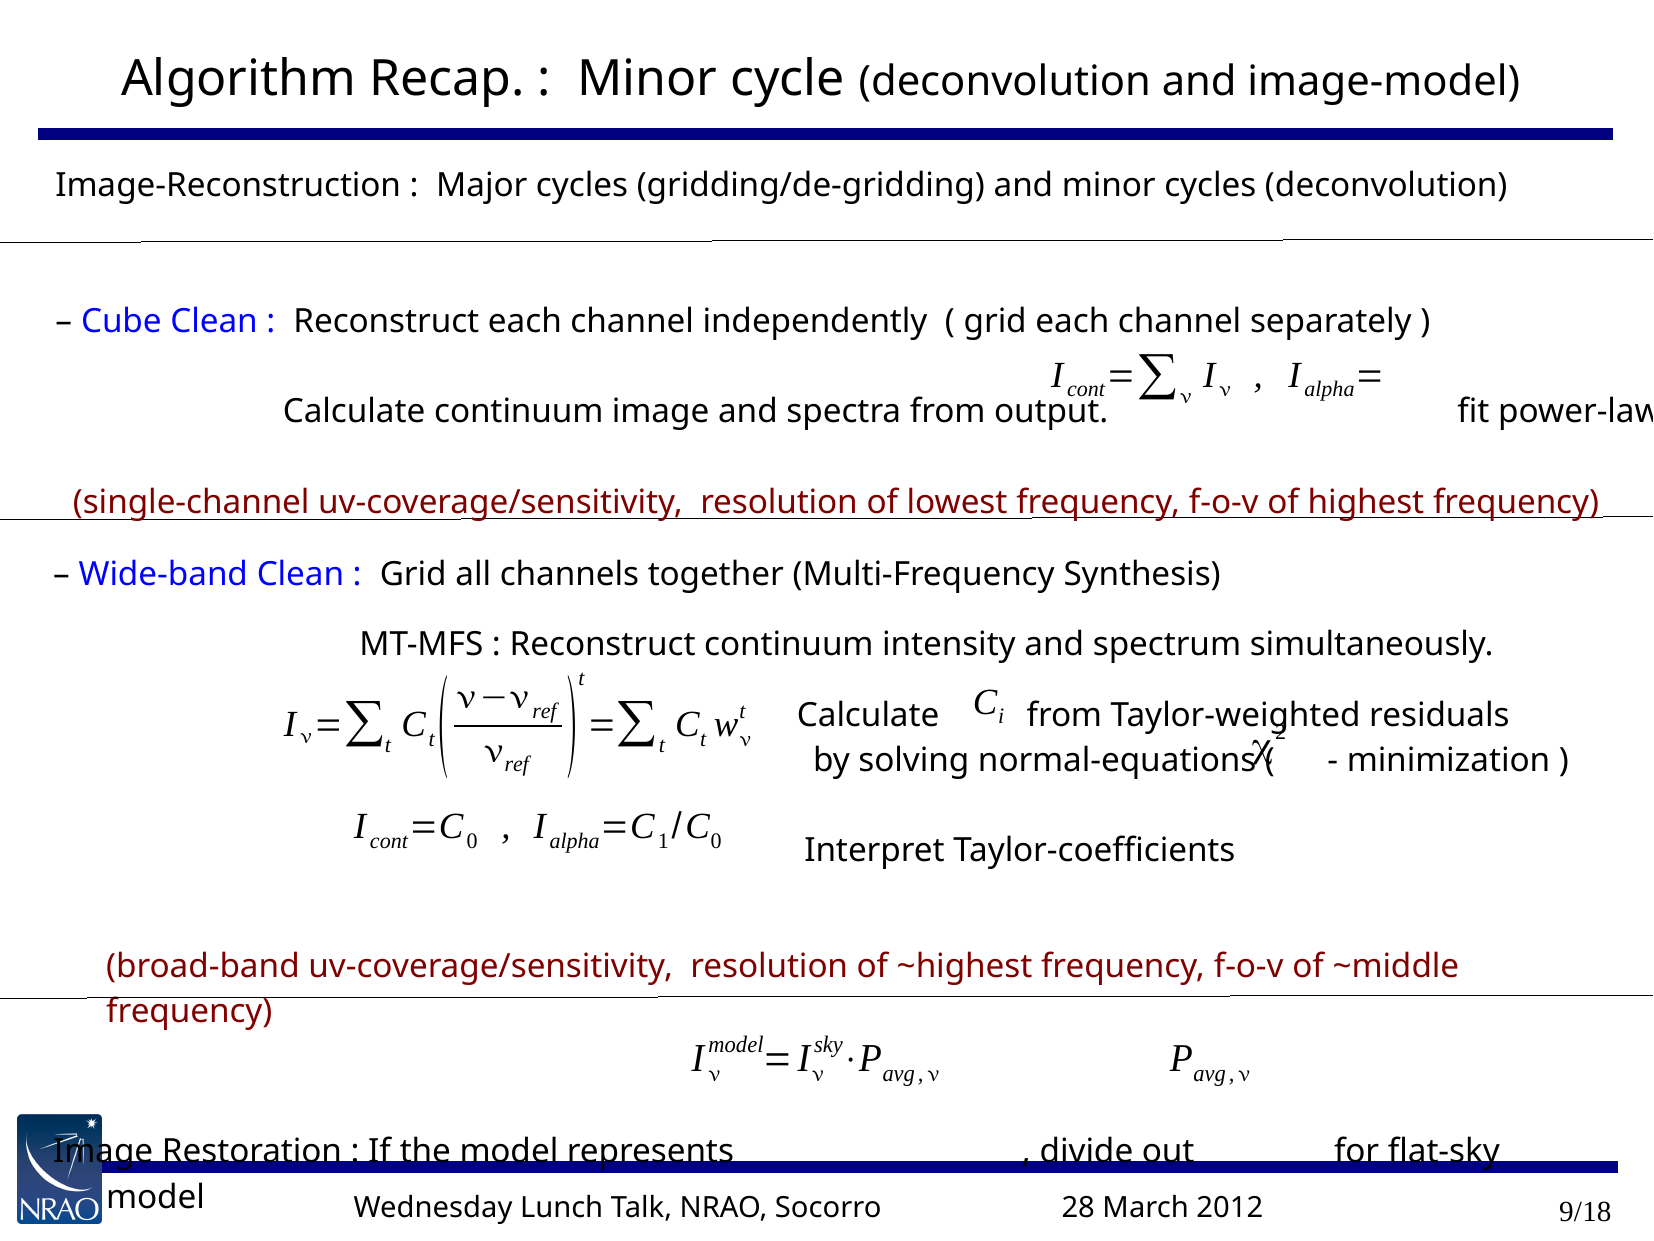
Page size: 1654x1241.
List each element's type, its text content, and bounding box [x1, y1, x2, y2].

chart [963, 681, 1014, 729]
chart [1242, 720, 1295, 767]
chart [679, 1032, 949, 1088]
chart [272, 667, 762, 780]
text_box Image-Reconstruction : Major cycles (gridding/de-gridding) and minor cycles (deconvolution) – Cube Clean : Reconstruct each channel independently ( grid each channel separately ) Calculate continuum image and spectra from output. fit power-law (single-channel uv-coverage/sensitivity, resolution of lowest frequency, f-o-v of highest frequency) [23, 153, 1653, 493]
title Algorithm Recap. : Minor cycle (deconvolution and image-model) [76, 39, 1565, 113]
chart [342, 806, 731, 853]
text_box – Wide-band Clean : Grid all channels together (Multi-Frequency Synthesis) MT-MFS : Reconstruct continuum intensity and spectrum simultaneously. Calculate from Taylor-weighted residuals by solving normal-equations ( - minimization ) Interpret Taylor-coefficients (broad-band uv-coverage/sensitivity, resolution of ~highest frequency, f-o-v of ~middle frequency) Image Restoration : If the model represents , divide out for flat-sky model [35, 550, 1608, 1103]
chart [1158, 1036, 1260, 1087]
picture [17, 1114, 102, 1224]
